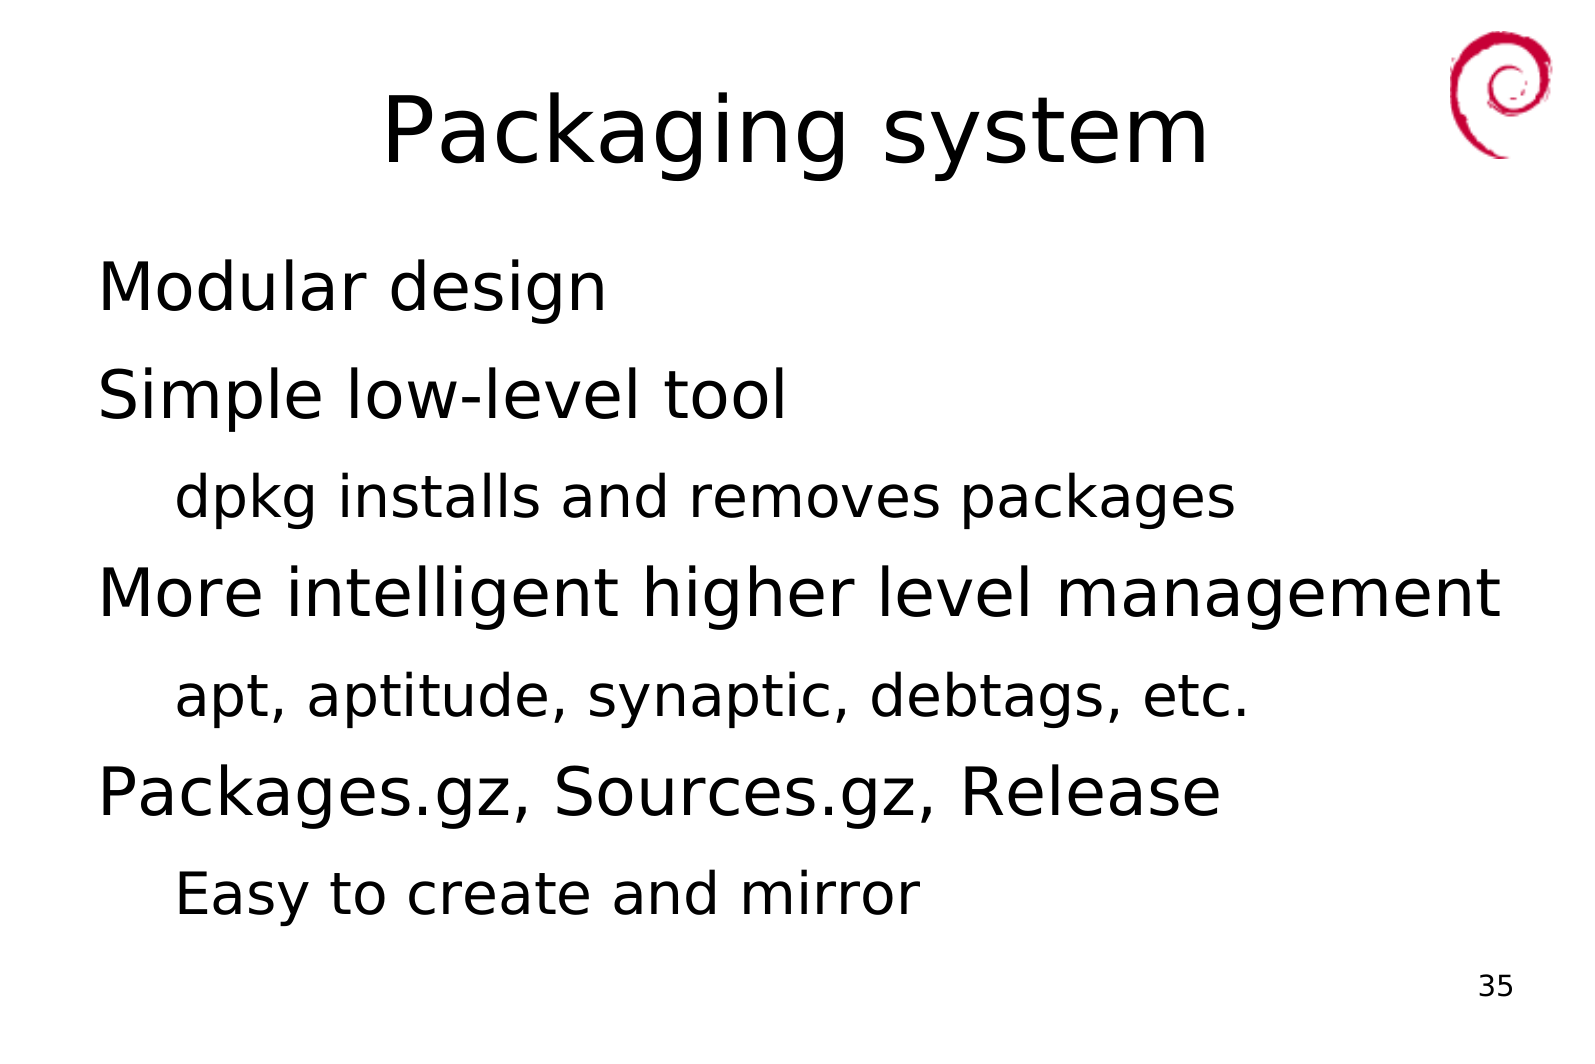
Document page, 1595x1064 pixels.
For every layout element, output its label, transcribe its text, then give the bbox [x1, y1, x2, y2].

picture [1450, 31, 1555, 159]
list Modular design Simple low-level tool dpkg installs and removes packages More intelligent higher level management apt, aptitude, synaptic, debtags, etc. Packages.gz, Sources.gz, Release Easy to create and mirror [79, 248, 1515, 1007]
title Packaging system [79, 42, 1515, 221]
